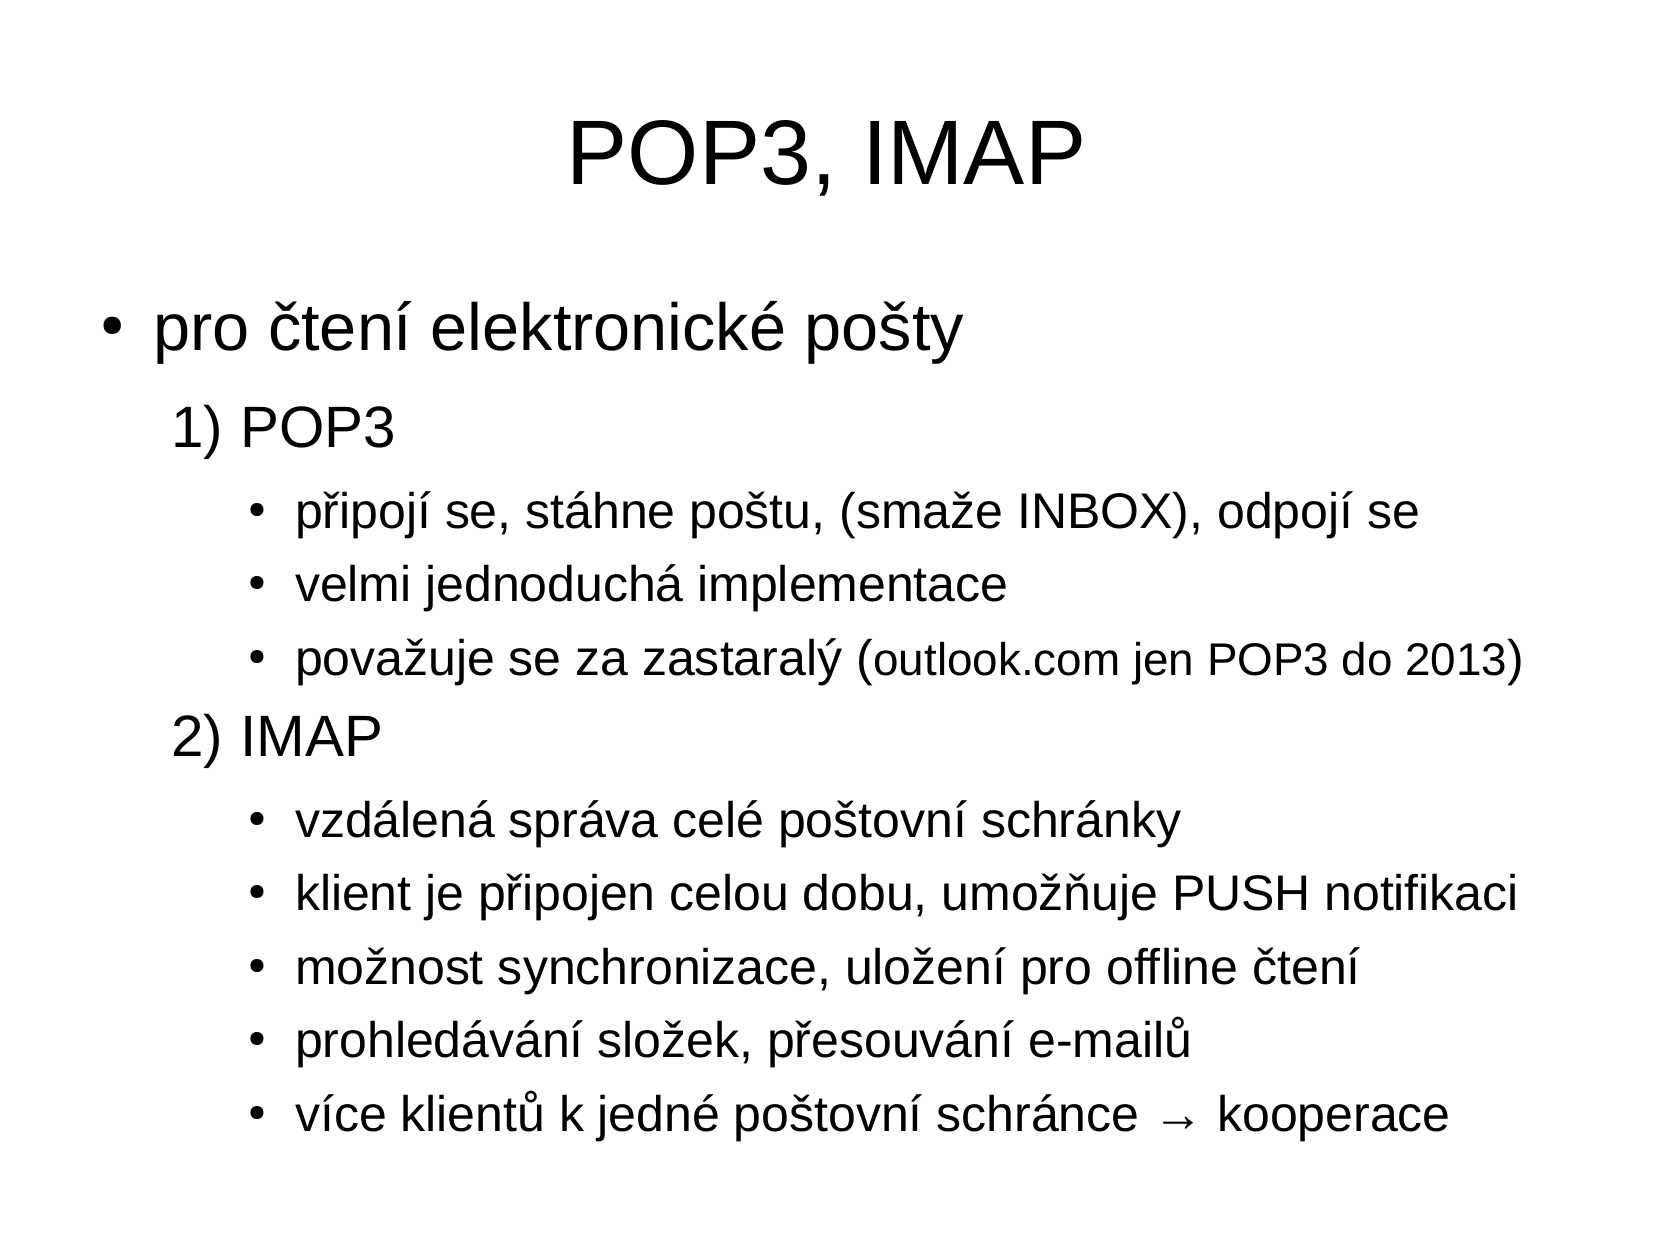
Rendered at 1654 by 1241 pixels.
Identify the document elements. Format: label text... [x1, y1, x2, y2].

list pro čtení elektronické pošty POP3 připojí se, stáhne poštu, (smaže INBOX), odpojí se velmi jednoduchá implementace považuje se za zastaralý (outlook.com jen POP3 do 2013) IMAP vzdálená správa celé poštovní schránky klient je připojen celou dobu, umožňuje PUSH notifikaci možnost synchronizace, uložení pro offline čtení prohledávání složek, přesouvání e-mailů více klientů k jedné poštovní schránce → kooperace [82, 290, 1571, 1152]
title POP3, IMAP [82, 49, 1571, 257]
